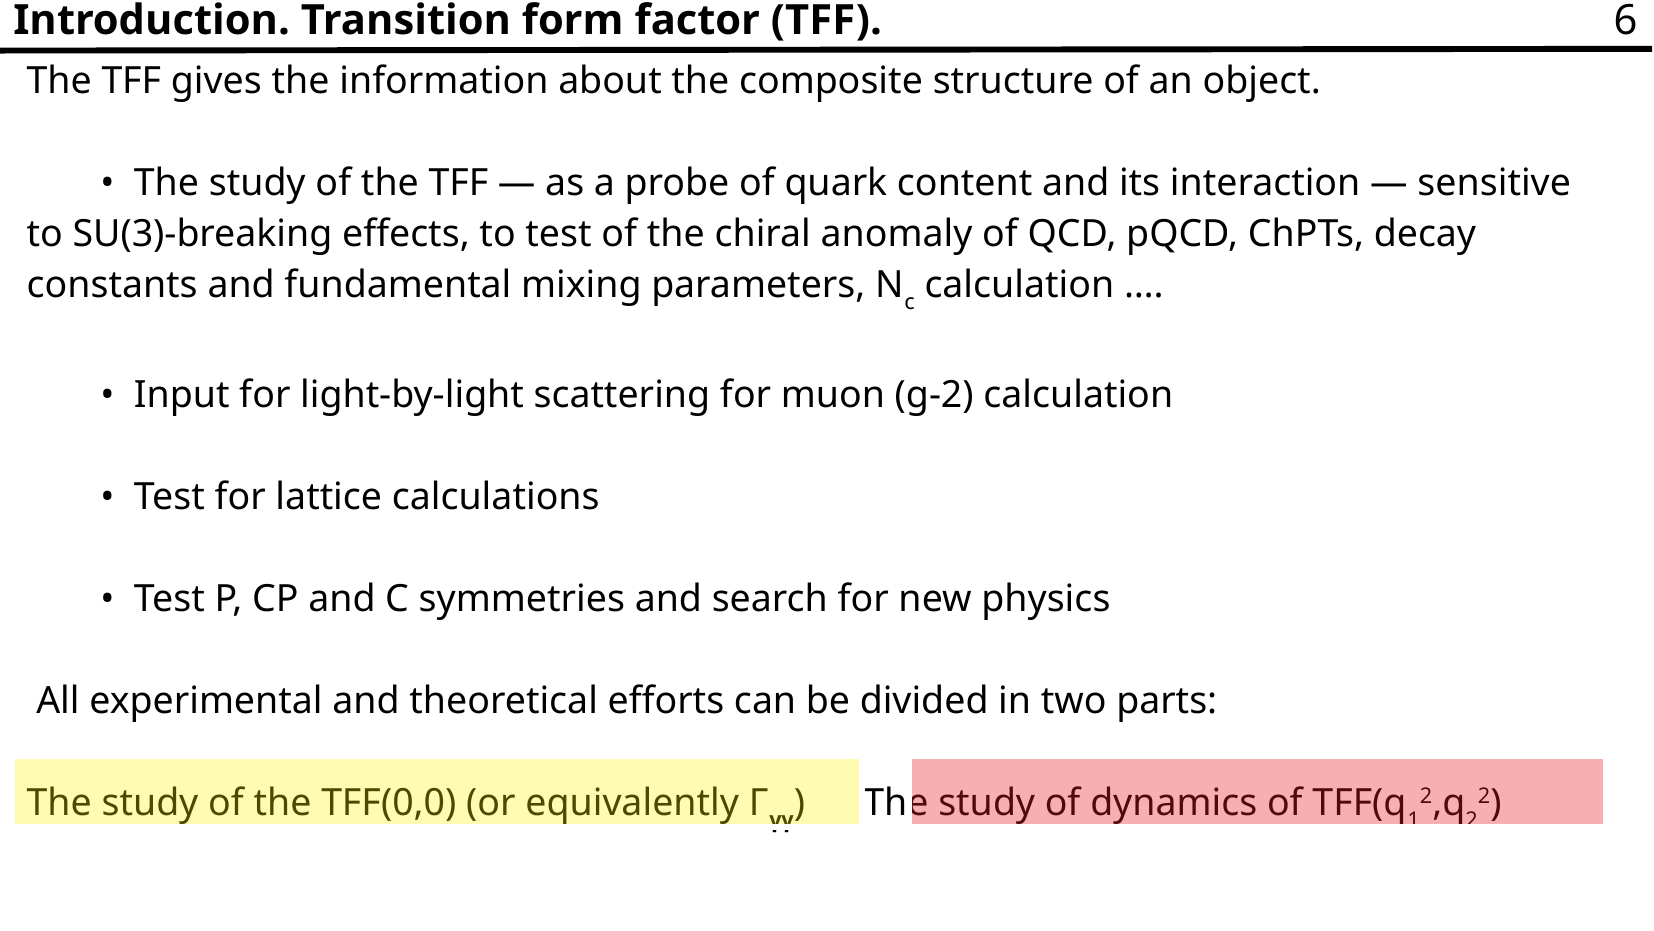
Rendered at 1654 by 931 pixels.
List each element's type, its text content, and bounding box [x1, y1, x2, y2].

text_box [909, 755, 1607, 827]
text_box Introduction. Transition form factor (TFF). [0, 0, 1310, 47]
text_box Introduction. Transition form factor (TFF). [0, 53, 1310, 59]
text_box 6 [1598, 0, 1654, 54]
text_box The TFF gives the information about the composite structure of an object. • The study of the TFF — as a probe of quark content and its interaction — sensitive to SU(3)-breaking effects, to test of the chiral anomaly of QCD, pQCD, ChPTs, decay constants and fundamental mixing parameters, Nc calculation …. • Input for light-by-light scattering for muon (g-2) calculation • Test for lattice calculations • Test P, CP and C symmetries and search for new physics All experimental and theoretical efforts can be divided in two parts: The study of the TFF(0,0) (or equivalently Гγγ) The study of dynamics of TFF(q12,q22) [11, 52, 1619, 890]
text_box [11, 755, 863, 827]
